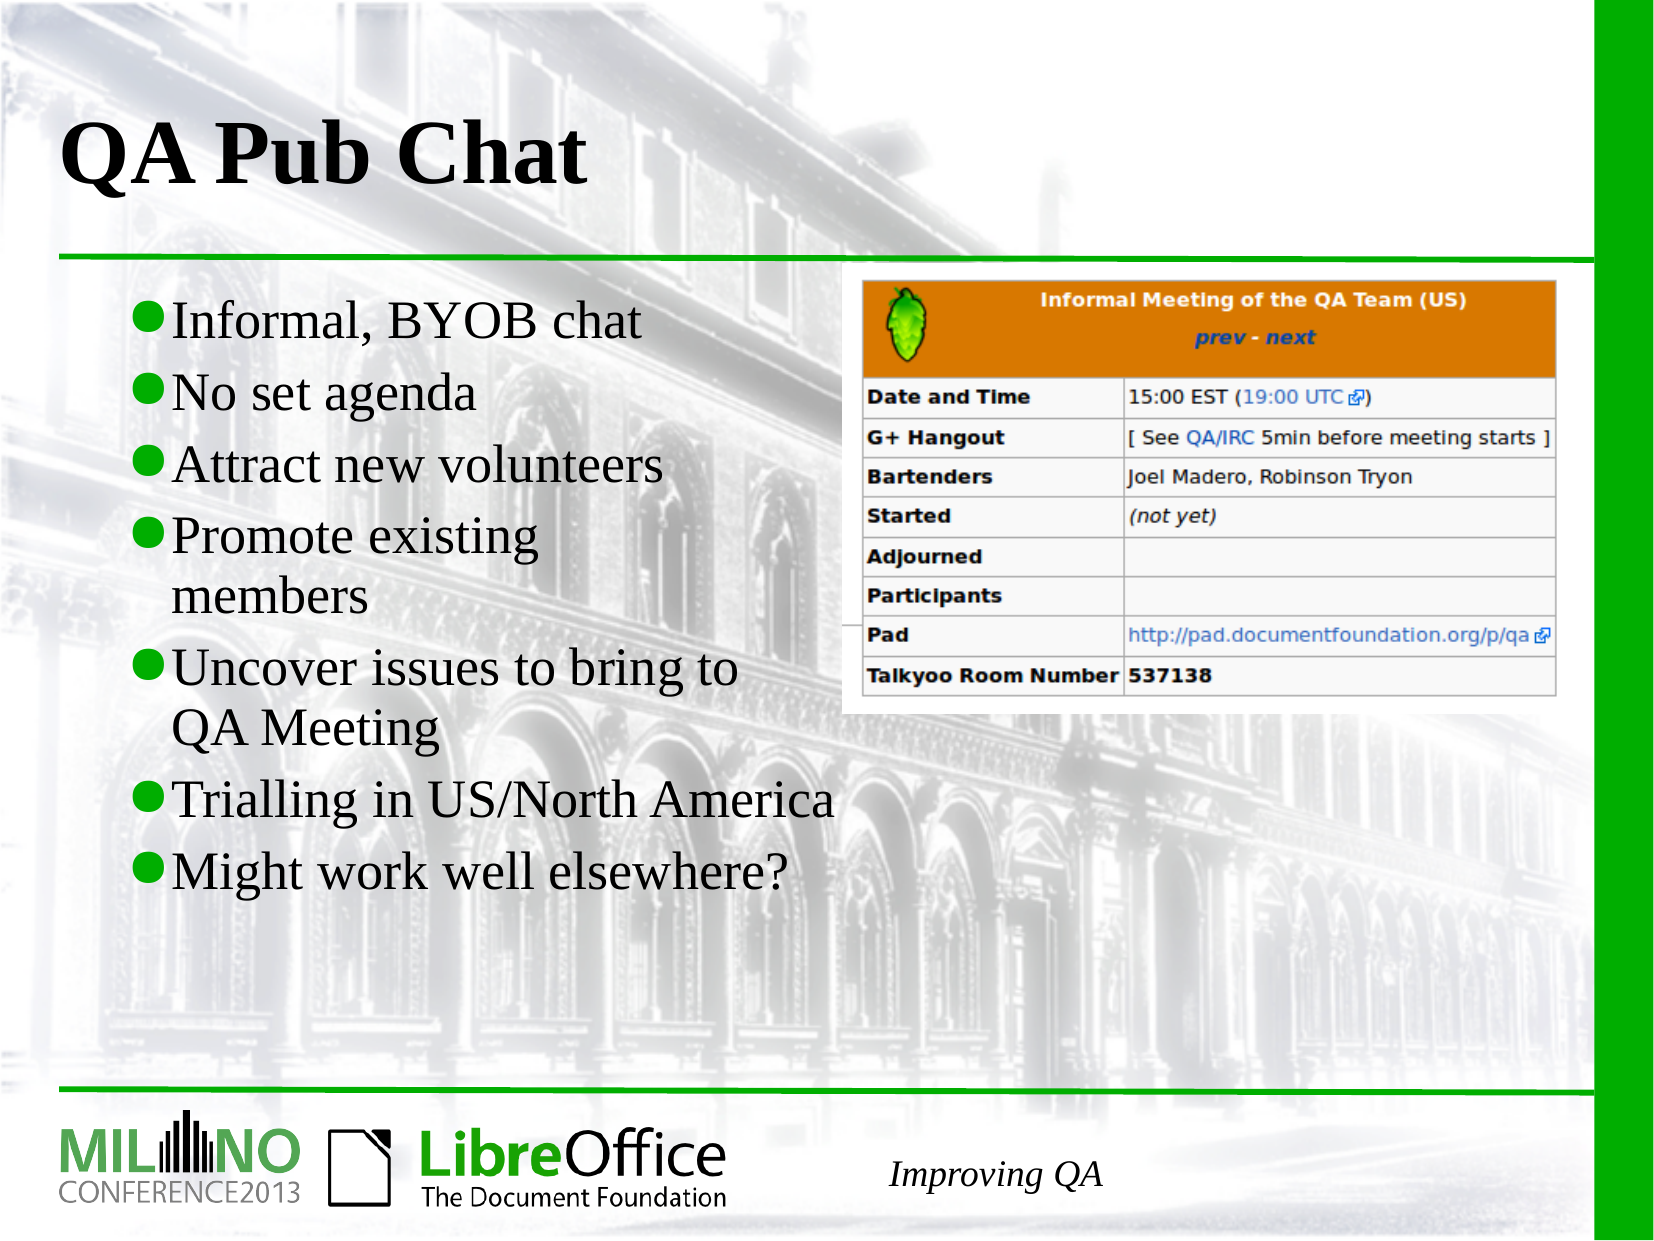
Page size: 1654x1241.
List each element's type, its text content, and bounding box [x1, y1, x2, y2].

picture [0, 1, 1594, 1241]
list Informal, BYOB chat No set agenda Attract new volunteers Promote existing members Uncover issues to bring to QA Meeting Trialling in US/North America Might work well elsewhere? [82, 290, 1538, 1010]
title QA Pub Chat [59, 49, 1548, 257]
